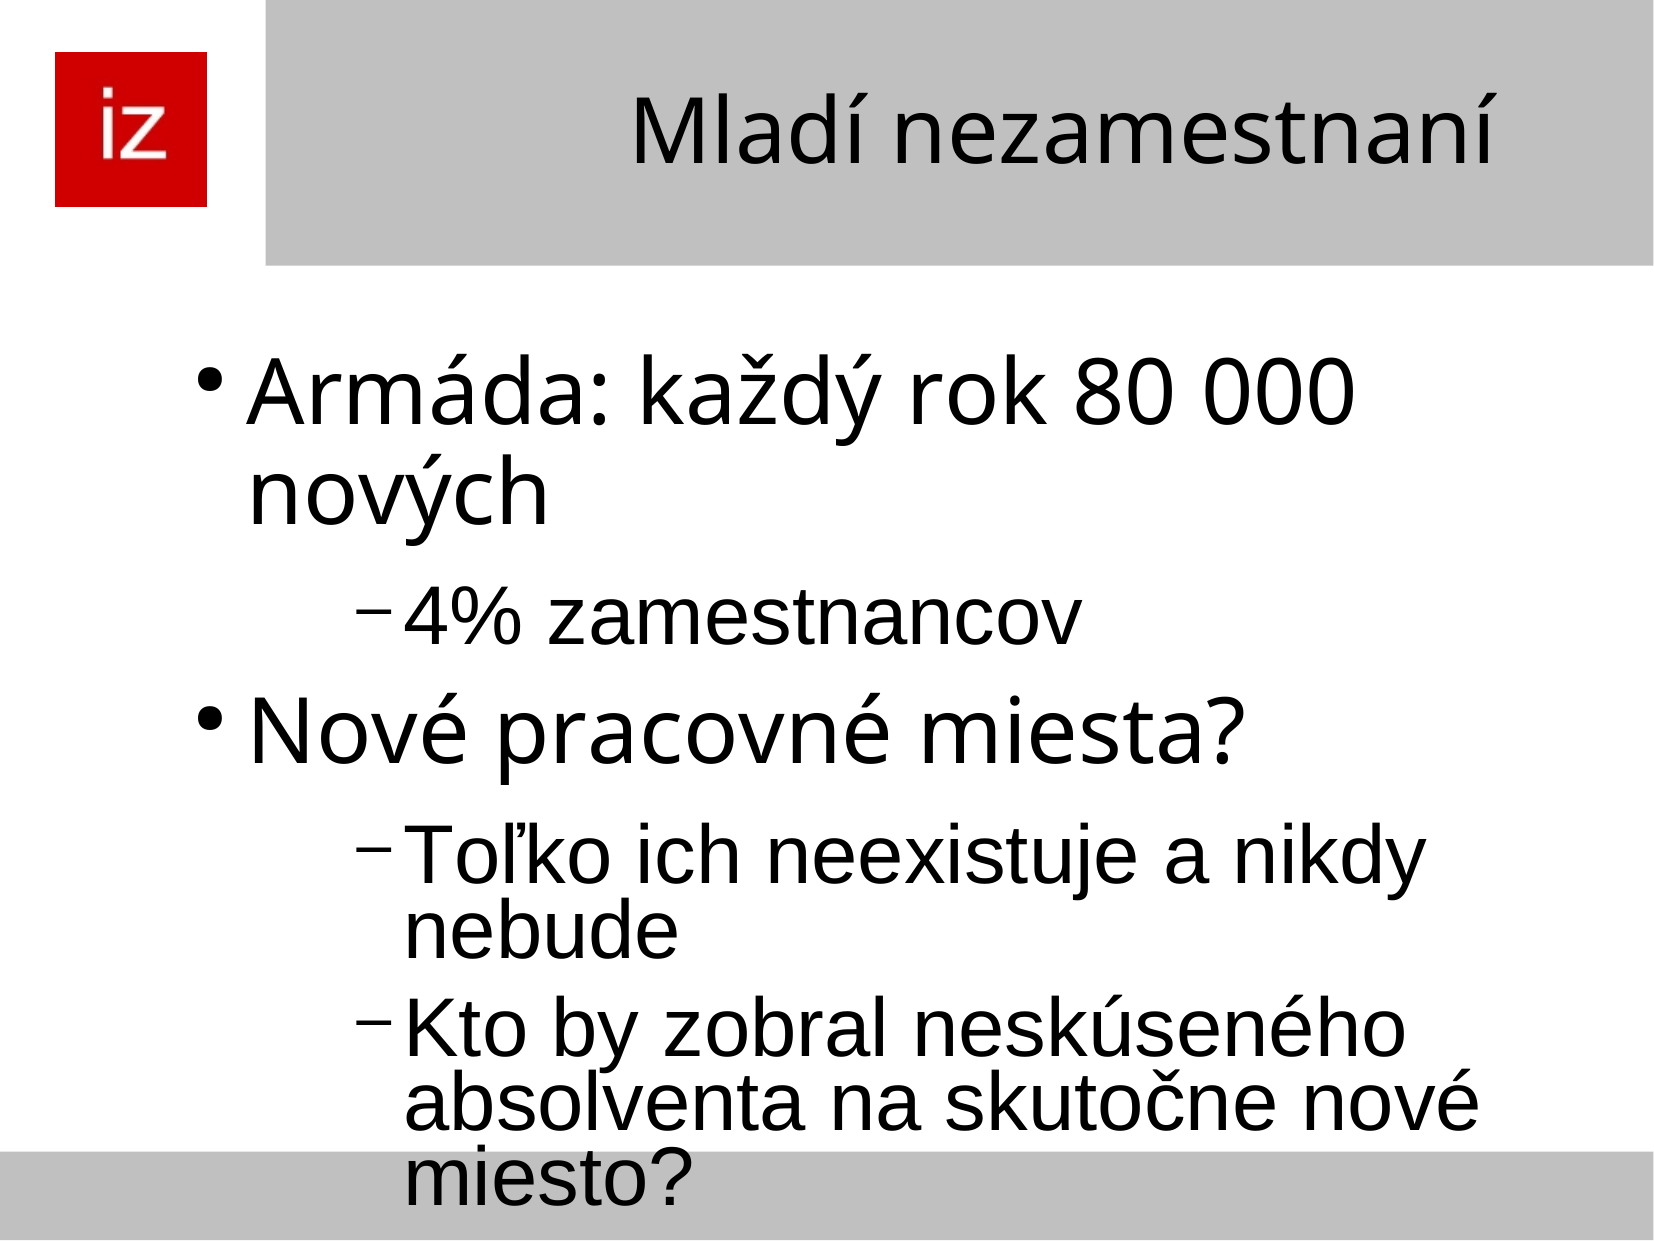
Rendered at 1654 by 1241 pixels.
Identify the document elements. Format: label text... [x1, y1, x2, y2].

title Mladí nezamestnaní [561, 29, 1565, 237]
list Armáda: každý rok 80 000 nových 4% zamestnancov Nové pracovné miesta? Toľko ich neexistuje a nikdy nebude Kto by zobral neskúseného absolventa na skutočne nové miesto? [121, 344, 1533, 1185]
picture [55, 52, 207, 207]
